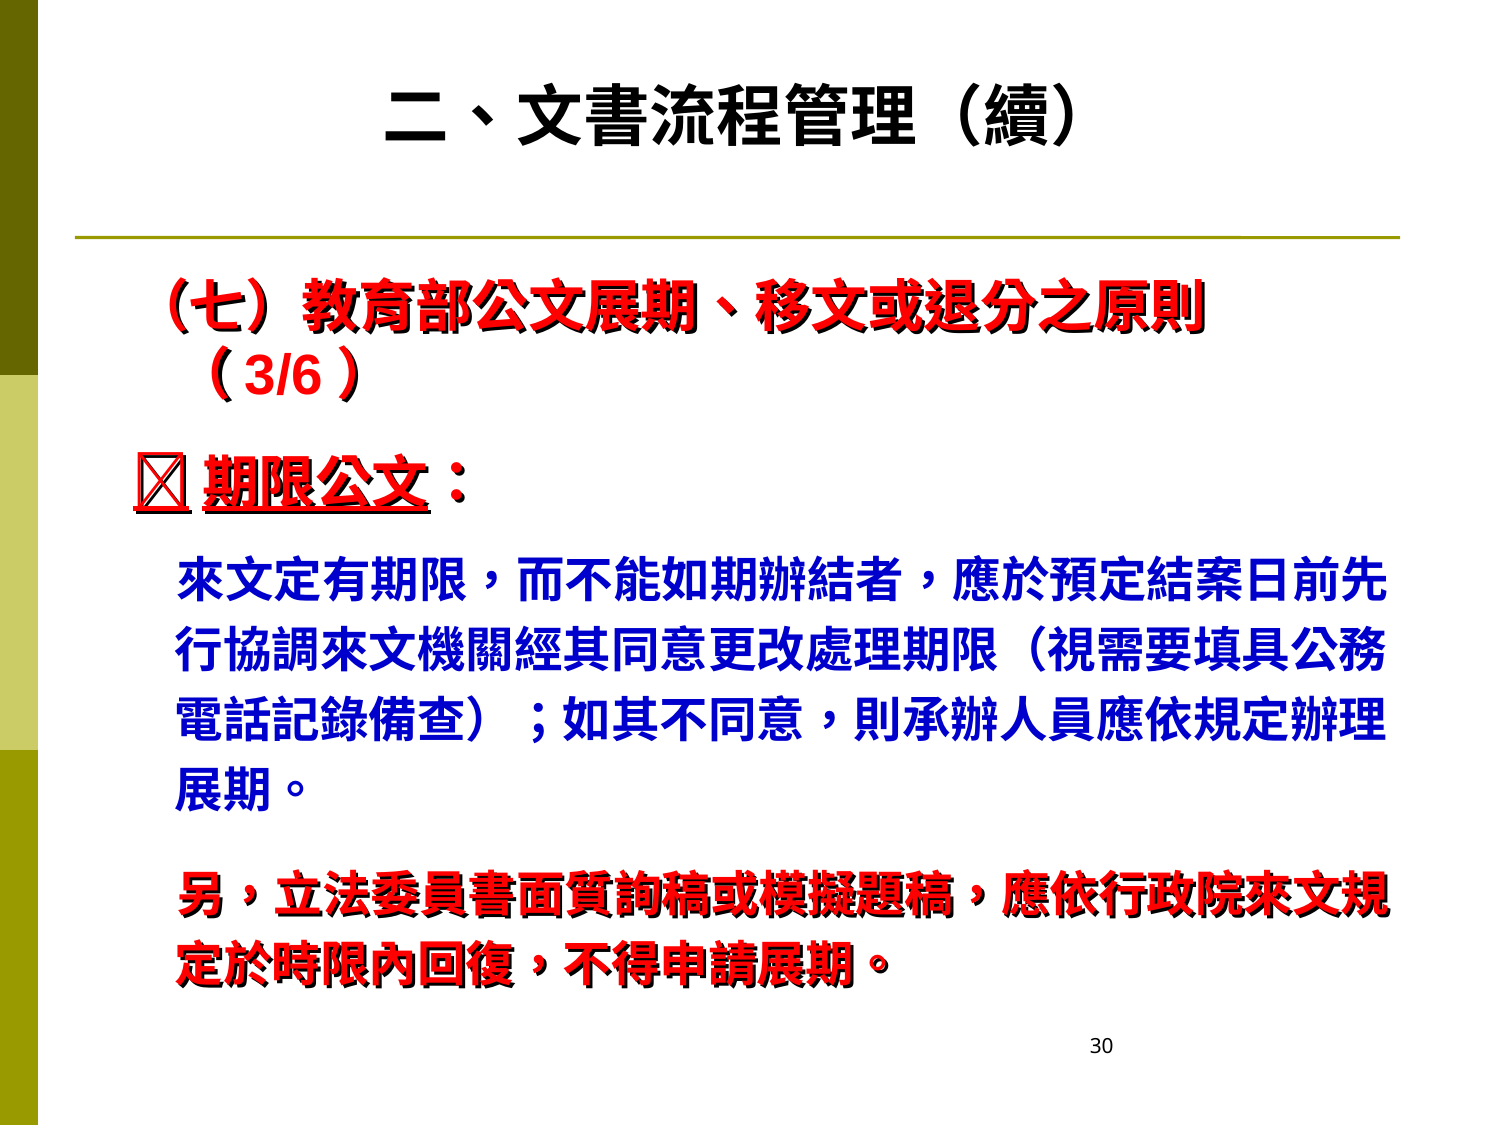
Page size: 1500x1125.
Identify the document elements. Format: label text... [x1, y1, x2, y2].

text_box [1074, 1025, 1426, 1101]
list （七）教育部公文展期、移文或退分之原則（3/6） 期限公文： 來文定有期限，而不能如期辦結者，應於預定結案日前先行協調來文機關經其同意更改處理期限（視需要填具公務電話記錄備查）；如其不同意，則承辦人員應依規定辦理展期。 另，立法委員書面質詢稿或模擬題稿，應依行政院來文規定於時限內回復，不得申請展期。 [75, 262, 1426, 1006]
title 二、文書流程管理（續） [75, 45, 1426, 161]
